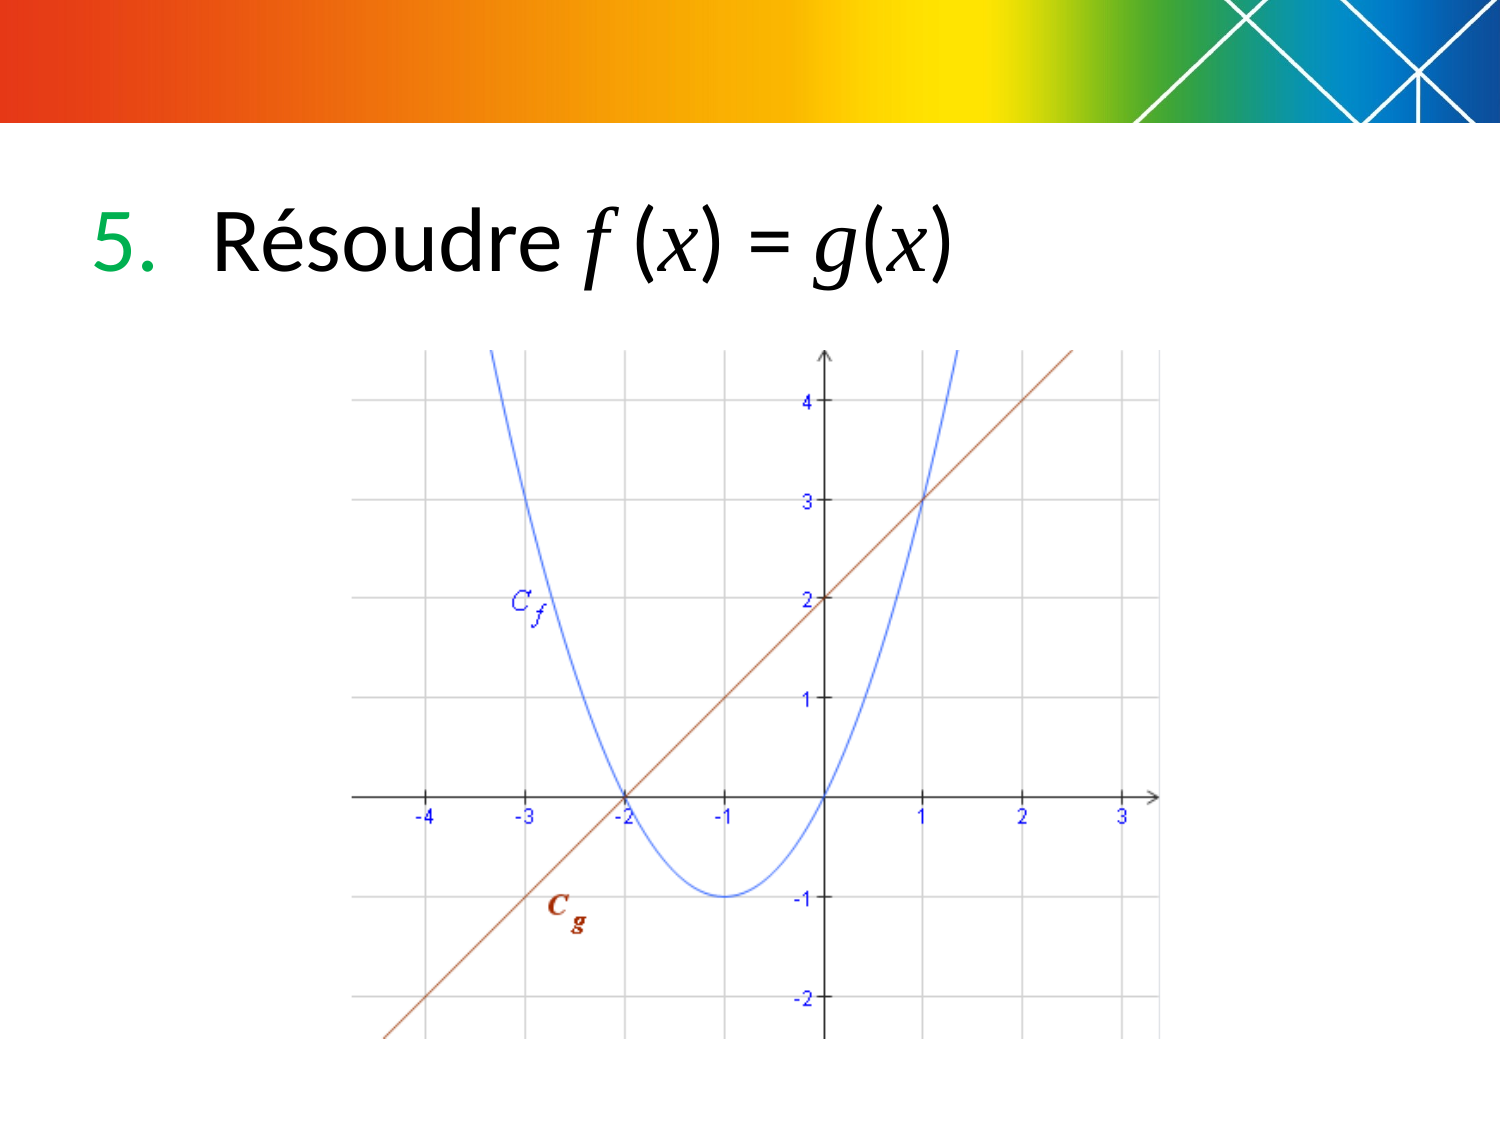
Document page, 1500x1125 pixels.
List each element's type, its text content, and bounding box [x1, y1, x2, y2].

picture [351, 350, 1161, 1039]
picture [0, 0, 1359, 123]
picture [1340, 0, 1500, 123]
title Résoudre f (x) = g(x) [75, 163, 1426, 305]
